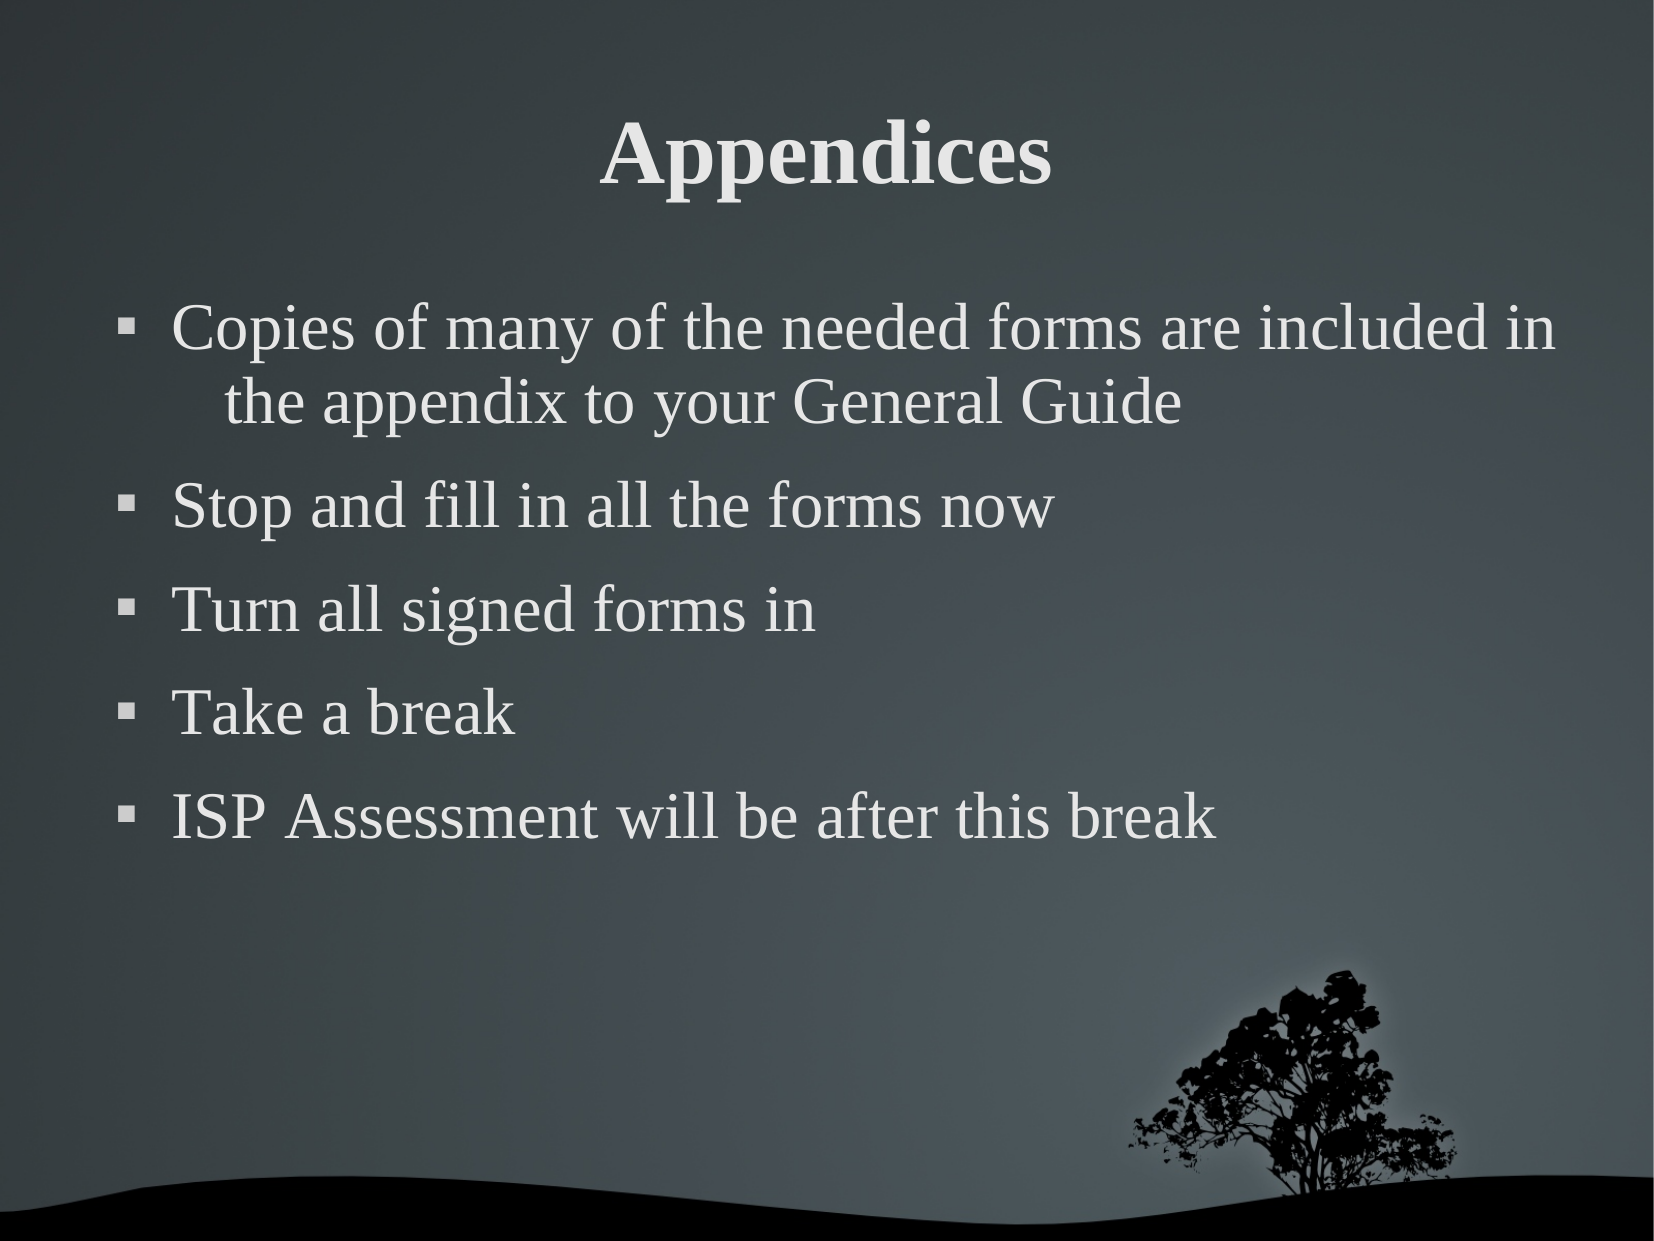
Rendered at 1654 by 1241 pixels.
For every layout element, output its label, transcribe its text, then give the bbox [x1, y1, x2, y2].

title Appendices [82, 49, 1571, 257]
picture [0, 0, 1654, 1241]
list Copies of many of the needed forms are included in the appendix to your General Guide Stop and fill in all the forms now Turn all signed forms in Take a break ISP Assessment will be after this break [82, 290, 1571, 1109]
